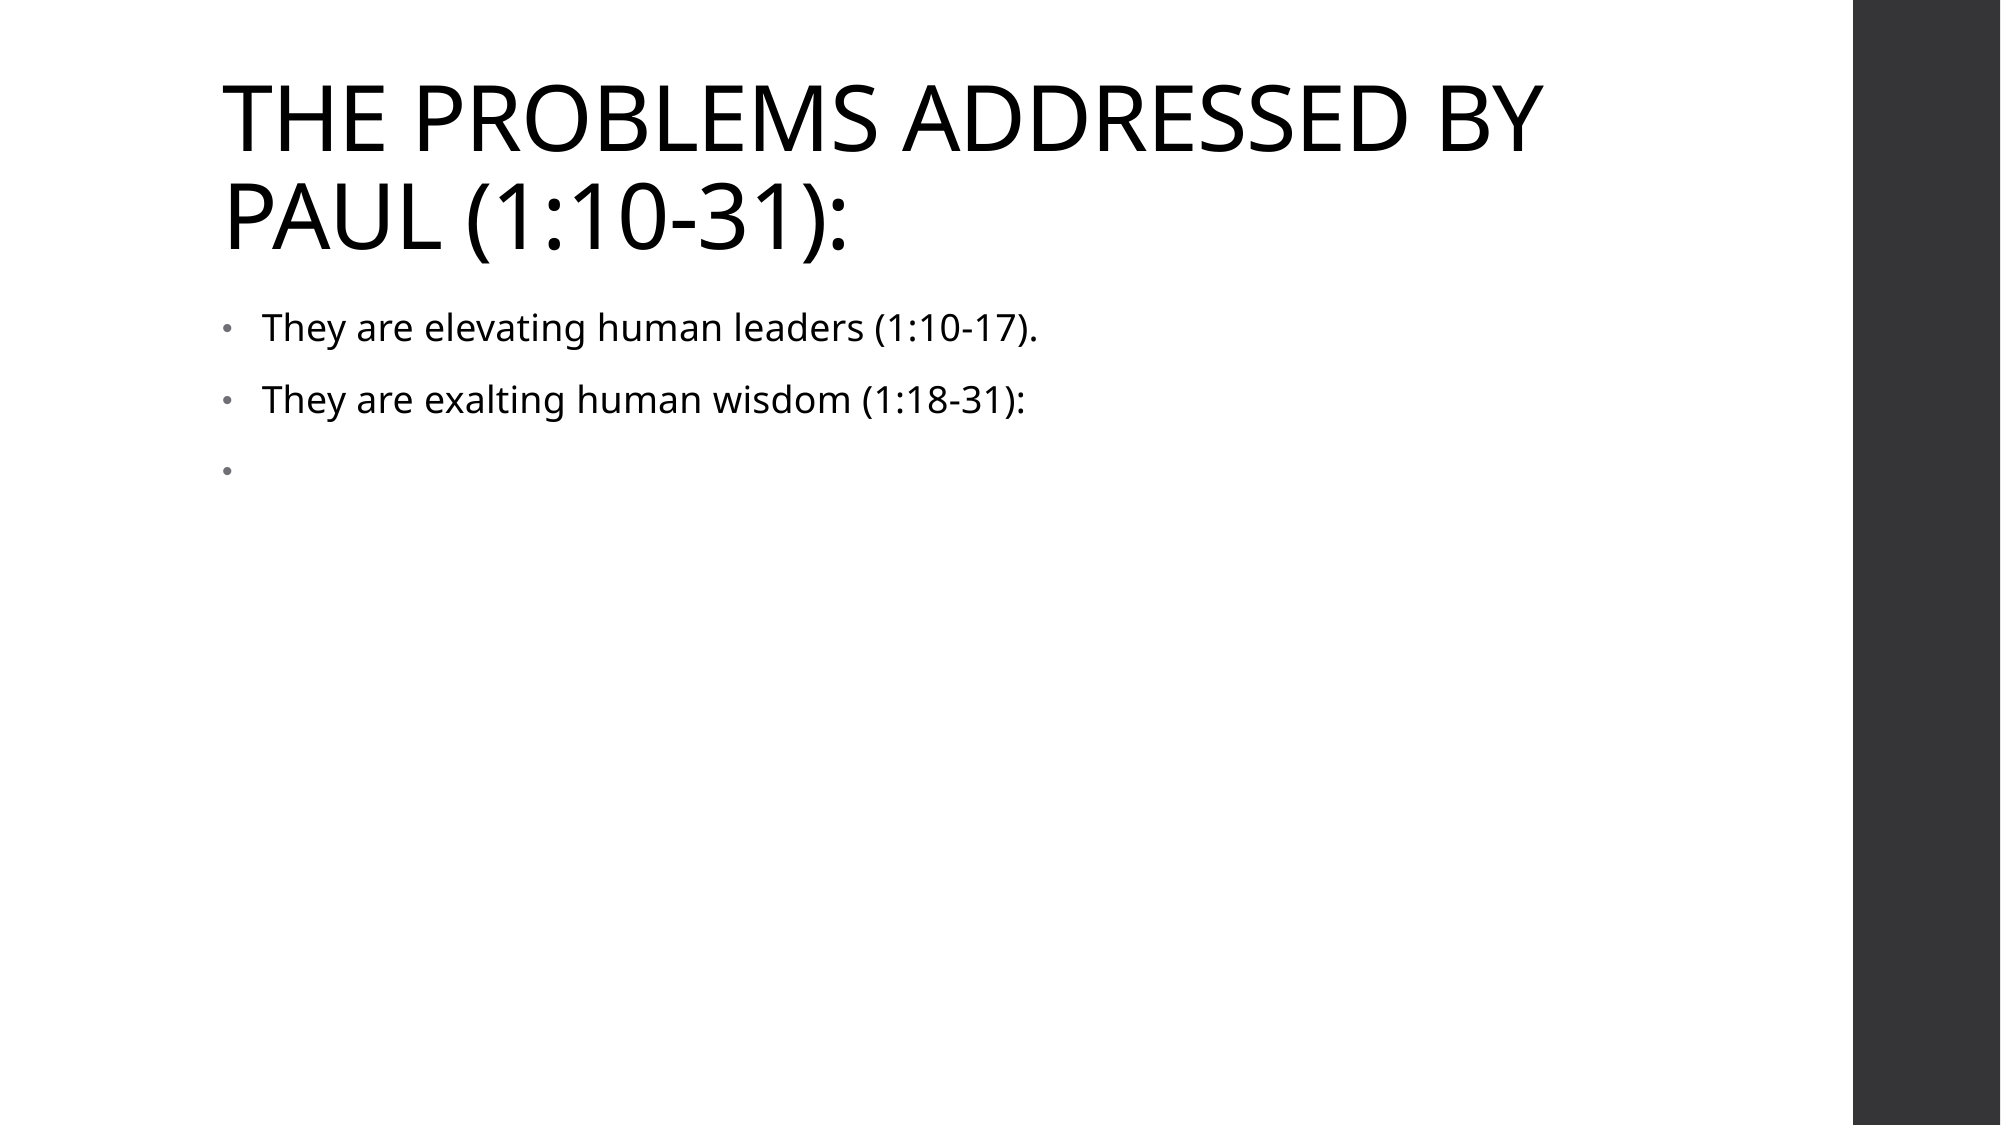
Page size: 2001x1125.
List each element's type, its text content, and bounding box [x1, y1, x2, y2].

list They are elevating human leaders (1:10-17). They are exalting human wisdom (1:18-31): [206, 299, 1617, 1014]
title THE PROBLEMS ADDRESSED BY PAUL (1:10-31): [206, 60, 1797, 278]
